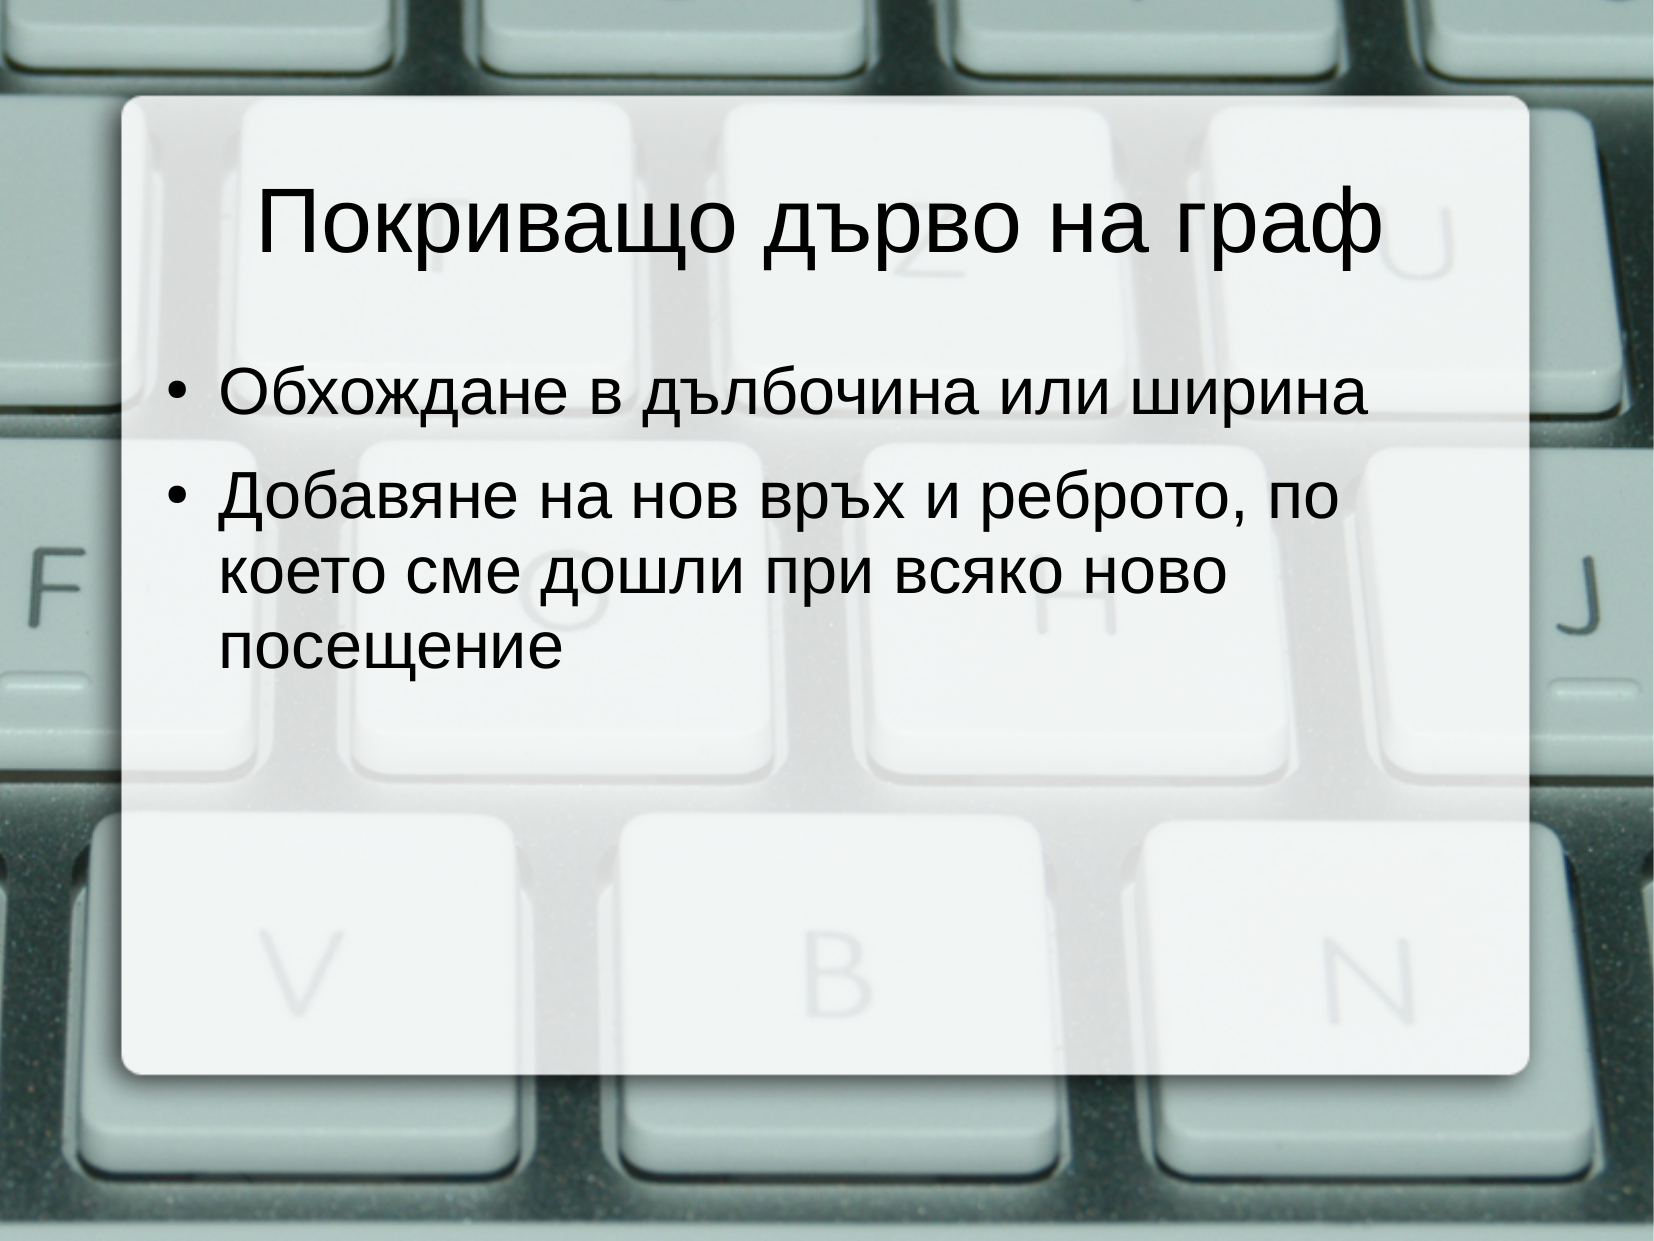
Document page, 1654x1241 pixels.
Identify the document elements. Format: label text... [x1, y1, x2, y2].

title Покриващо дърво на граф [135, 117, 1506, 325]
list Обхождане в дълбочина или ширина Добавяне на нов връх и реброто, по което сме дошли при всяко ново посещение [147, 354, 1506, 1074]
picture [0, 0, 1654, 1241]
